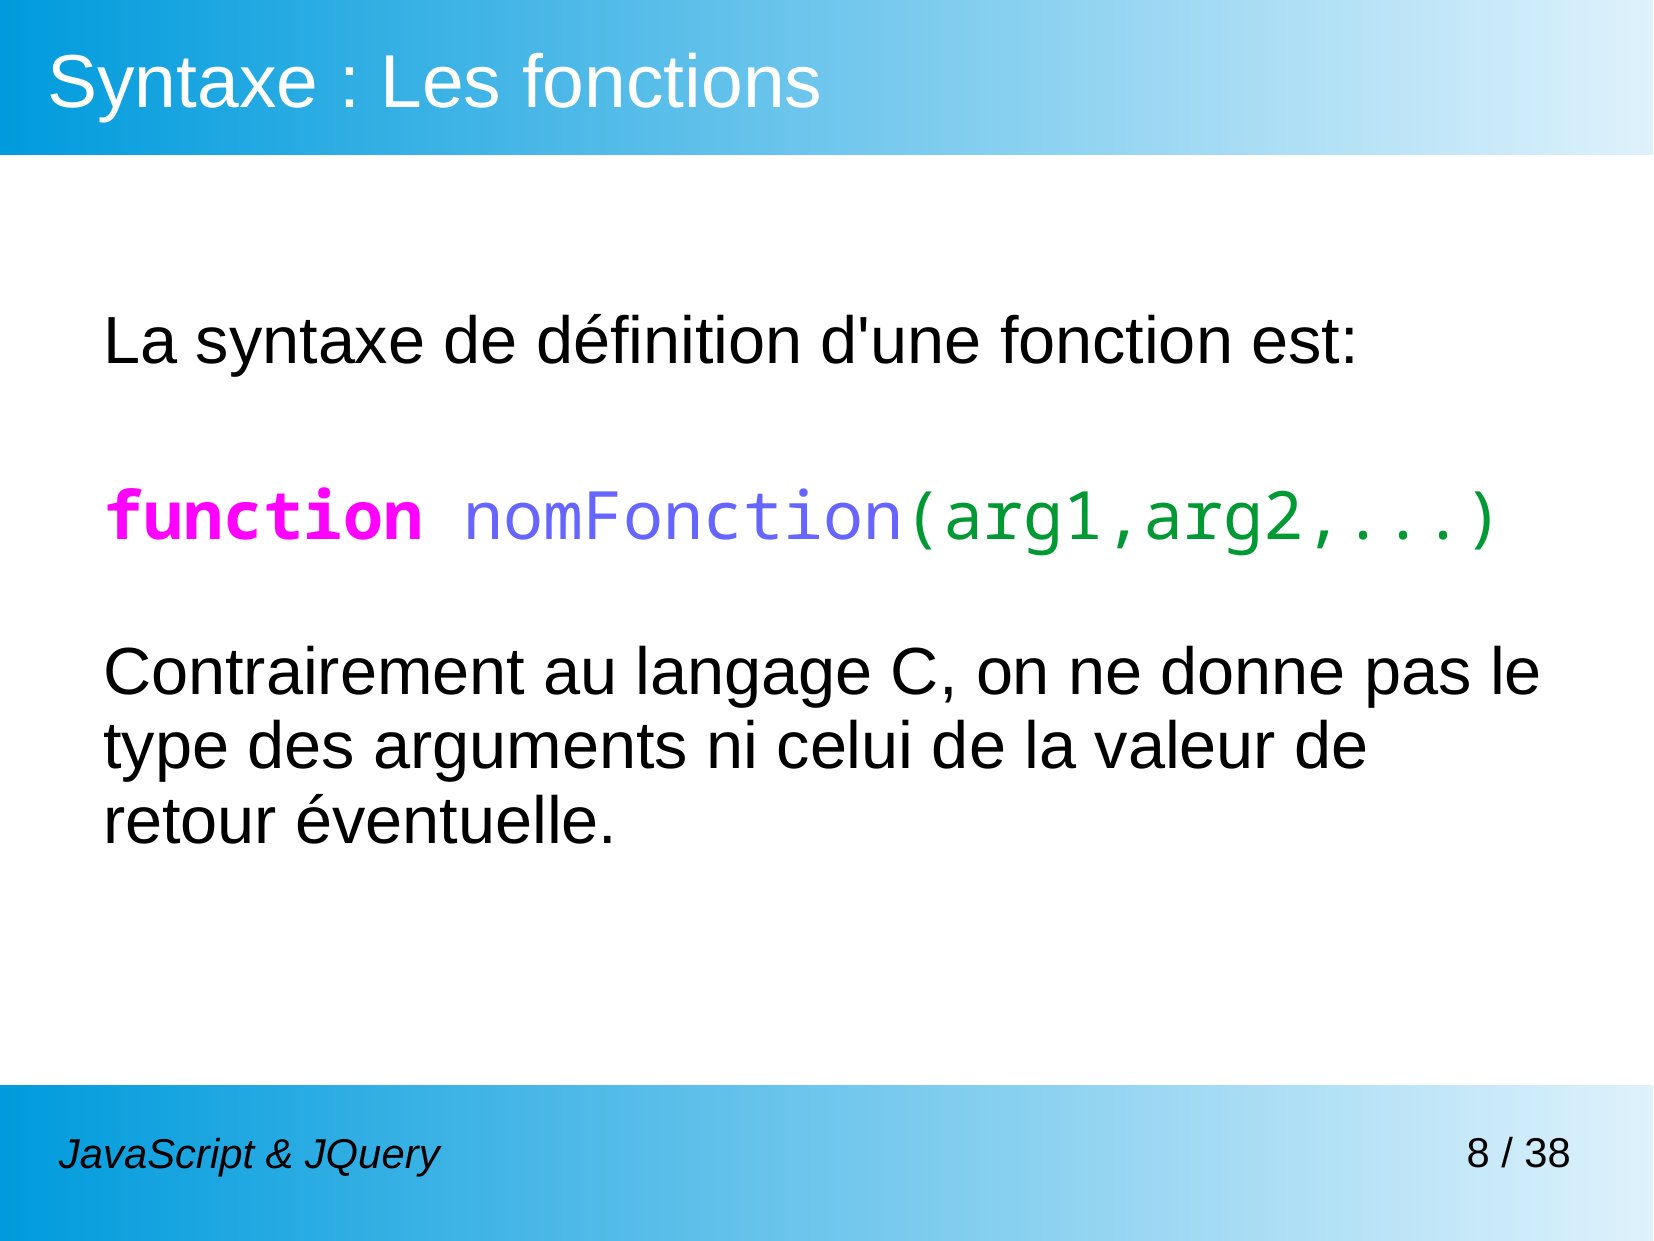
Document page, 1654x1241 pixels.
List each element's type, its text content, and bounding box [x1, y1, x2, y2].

title Syntaxe : Les fonctions [47, 28, 1536, 134]
text_box La syntaxe de définition d'une fonction est: function nomFonction(arg1,arg2,...) Contrairement au langage C, on ne donne pas le type des arguments ni celui de la valeur de retour éventuelle. [88, 295, 1565, 818]
